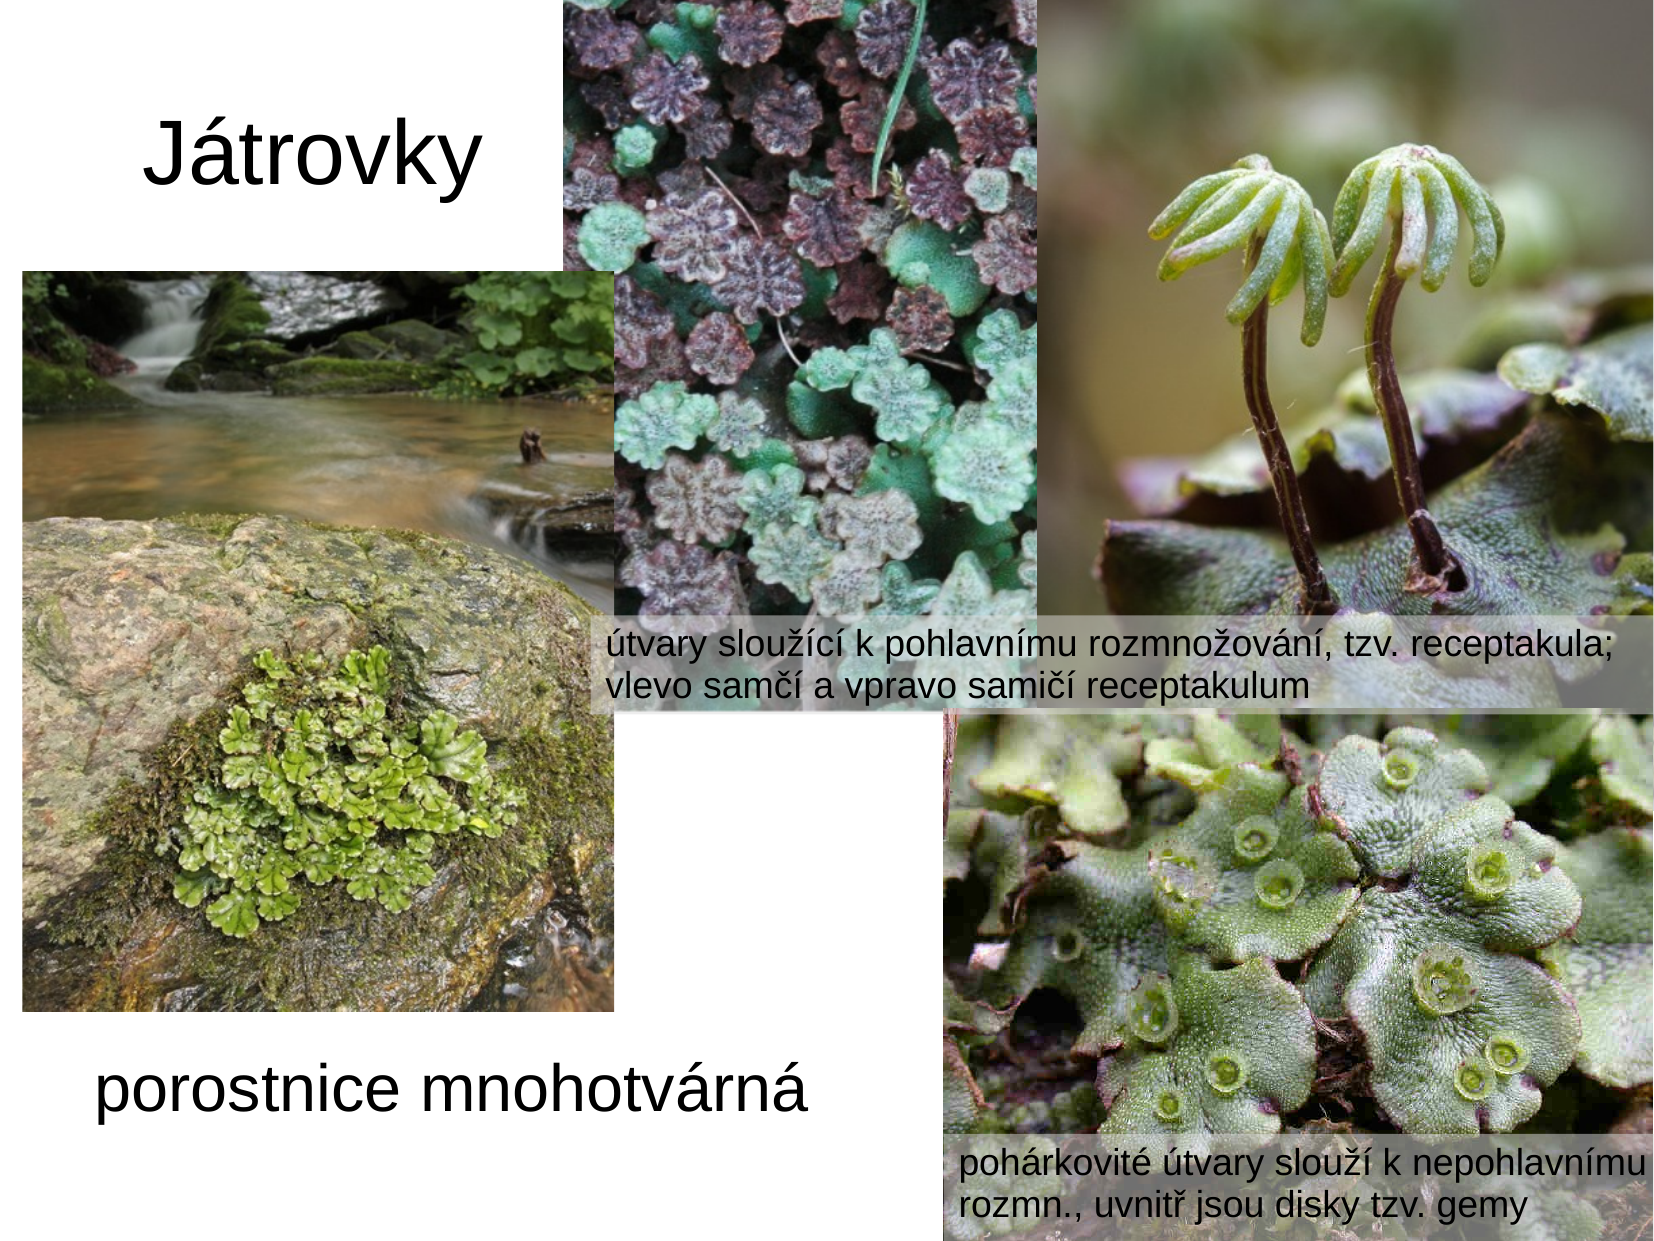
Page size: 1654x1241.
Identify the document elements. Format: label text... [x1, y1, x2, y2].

text_box pohárkovité útvary slouží k nepohlavnímu rozmn., uvnitř jsou disky tzv. gemy [943, 1133, 1654, 1241]
title Játrovky [82, 49, 544, 257]
list porostnice mnohotvárná [23, 1051, 943, 1169]
picture [22, 0, 1654, 1133]
text_box útvary sloužící k pohlavnímu rozmnožování, tzv. receptakula; vlevo samčí a vpravo samičí receptakulum [590, 615, 1654, 715]
